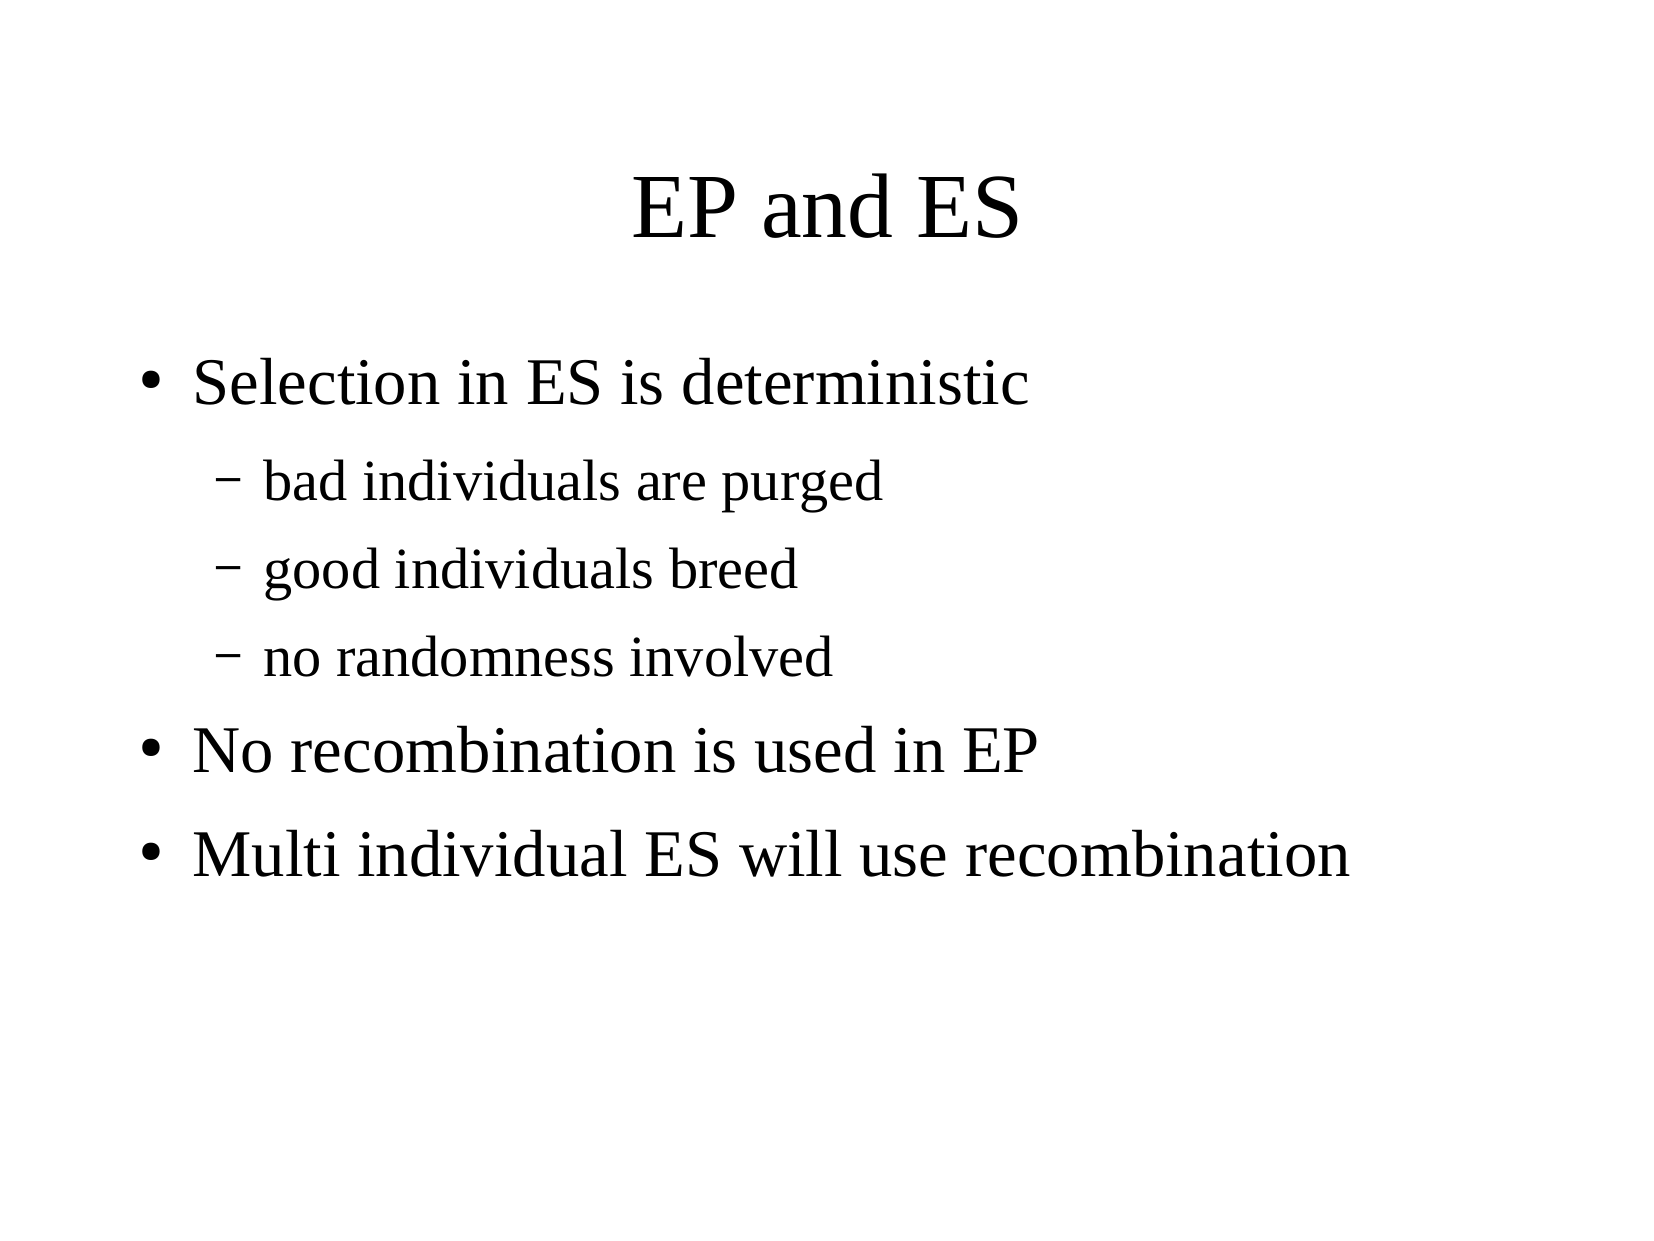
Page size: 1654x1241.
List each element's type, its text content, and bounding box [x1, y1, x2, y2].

title EP and ES [121, 102, 1534, 311]
list Selection in ES is deterministic bad individuals are purged good individuals breed no randomness involved No recombination is used in EP Multi individual ES will use recombination [121, 344, 1534, 1127]
